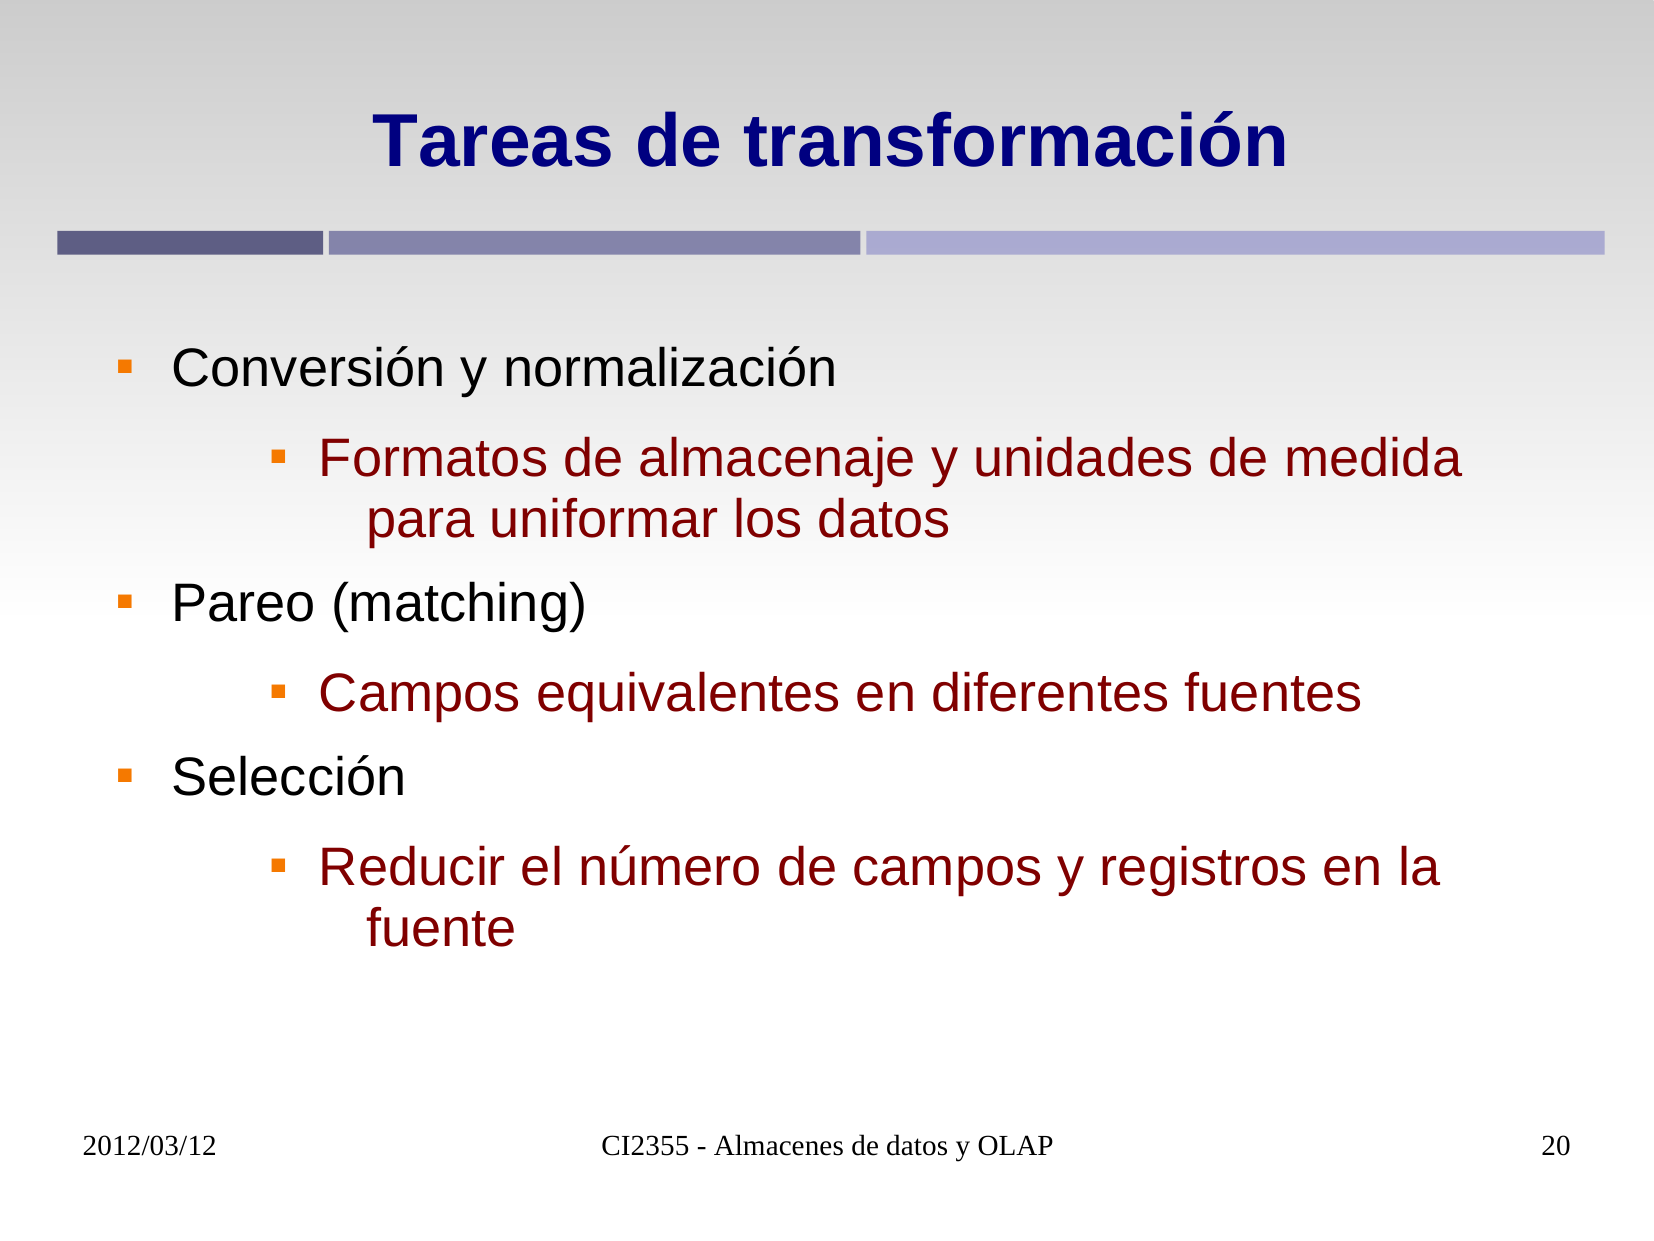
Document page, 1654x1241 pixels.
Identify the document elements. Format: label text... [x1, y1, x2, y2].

list Conversión y normalización Formatos de almacenaje y unidades de medida para uniformar los datos Pareo (matching) Campos equivalentes en diferentes fuentes Selección Reducir el número de campos y registros en la fuente [82, 337, 1571, 1109]
title Tareas de transformación [86, 55, 1576, 226]
